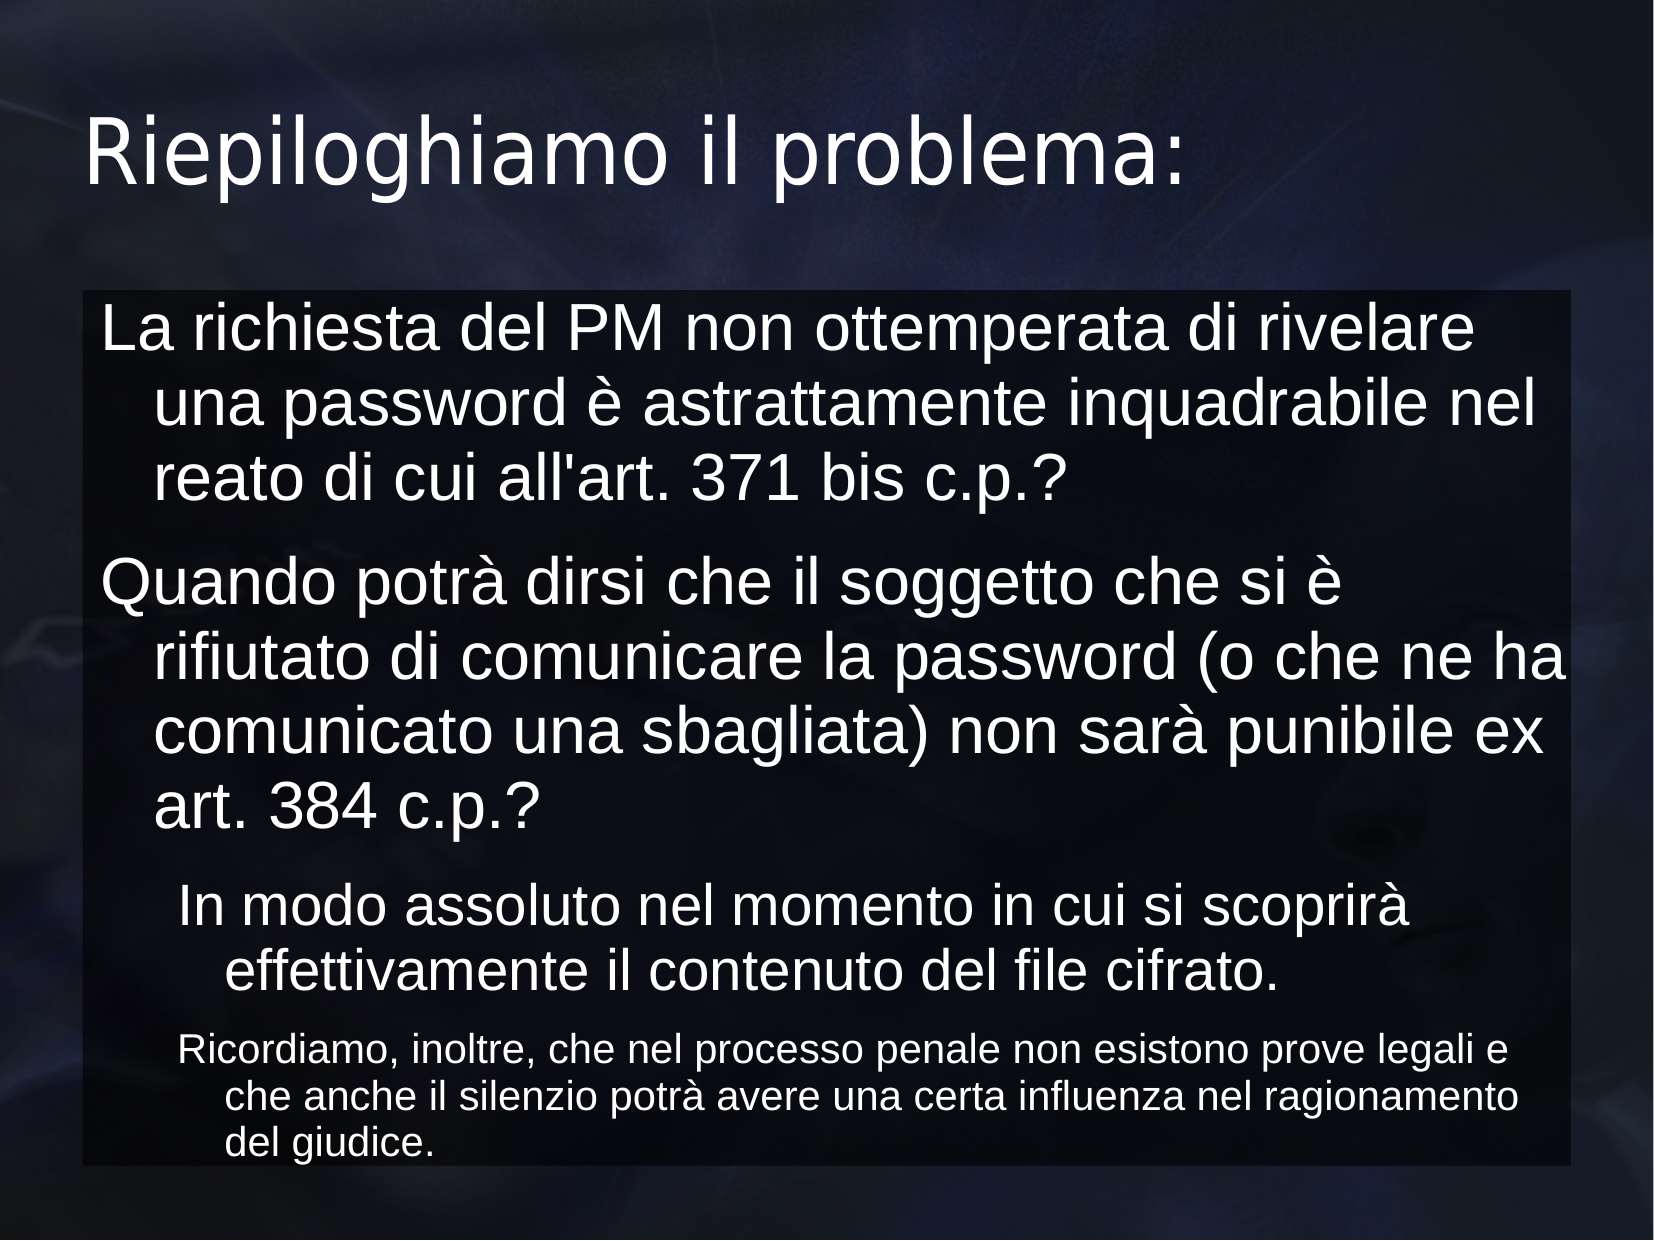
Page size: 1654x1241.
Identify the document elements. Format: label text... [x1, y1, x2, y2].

list La richiesta del PM non ottemperata di rivelare una password è astrattamente inquadrabile nel reato di cui all'art. 371 bis c.p.? Quando potrà dirsi che il soggetto che si è rifiutato di comunicare la password (o che ne ha comunicato una sbagliata) non sarà punibile ex art. 384 c.p.? In modo assoluto nel momento in cui si scoprirà effettivamente il contenuto del file cifrato. Ricordiamo, inoltre, che nel processo penale non esistono prove legali e che anche il silenzio potrà avere una certa influenza nel ragionamento del giudice. [82, 290, 1571, 1166]
title Riepiloghiamo il problema: [82, 56, 1571, 250]
picture [0, 0, 1654, 1240]
